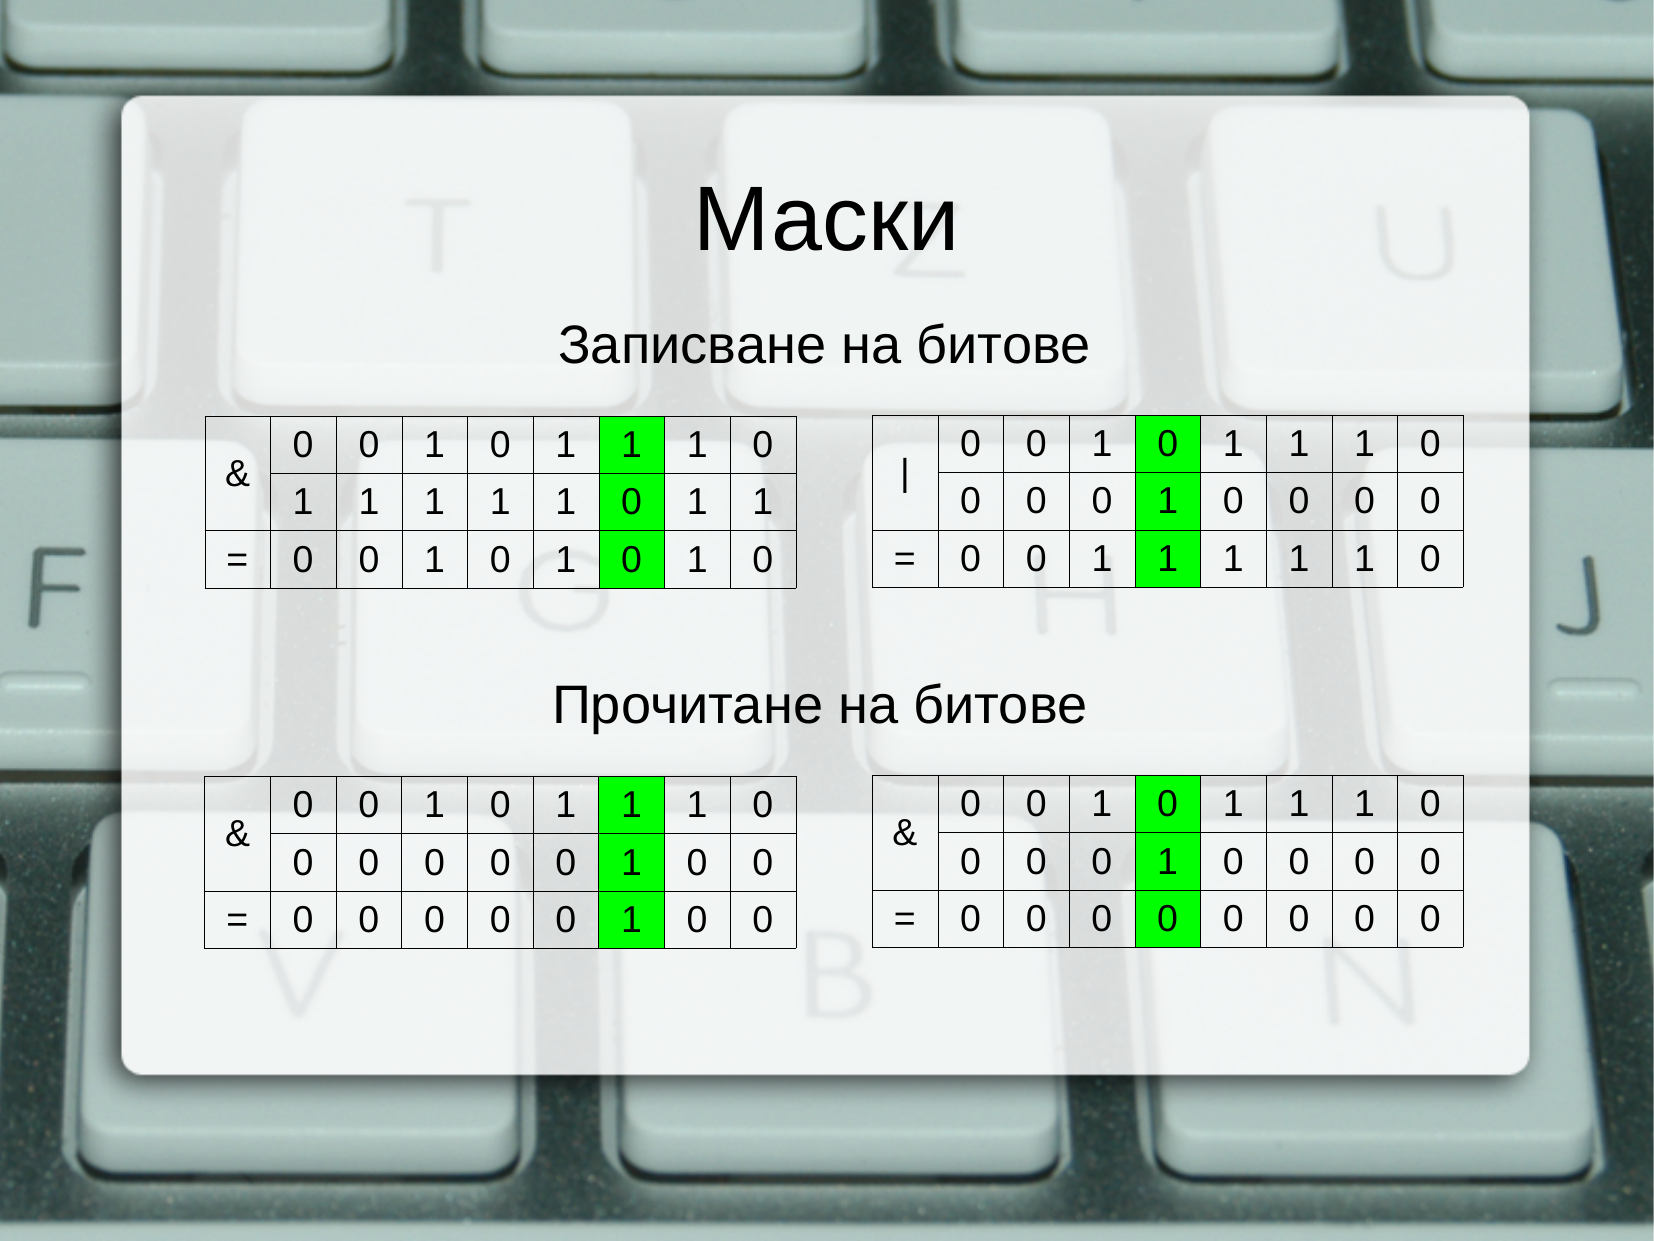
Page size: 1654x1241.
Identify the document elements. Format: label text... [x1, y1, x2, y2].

table_cell 0 [1267, 891, 1332, 947]
table_cell 0 [271, 892, 336, 948]
table_header 1 [1070, 776, 1135, 832]
table_cell 0 [600, 531, 664, 588]
table_header 0 [939, 776, 1003, 832]
table_header 1 [1267, 416, 1332, 472]
table_cell 0 [1004, 531, 1069, 587]
table_header 0 [1004, 416, 1069, 472]
table_cell 1 [599, 892, 664, 948]
table_header 1 [1201, 416, 1266, 472]
table_cell 0 [1070, 833, 1135, 890]
table_cell 1 [1136, 531, 1200, 587]
table_header & [205, 777, 270, 891]
table_header 0 [731, 777, 796, 833]
table_cell 0 [939, 891, 1003, 947]
table_cell 0 [337, 834, 401, 891]
table_cell 0 [1201, 891, 1266, 947]
table_header 0 [1398, 416, 1463, 472]
title Маски [141, 141, 1512, 296]
table_cell = [873, 531, 938, 587]
table_header 0 [468, 777, 533, 833]
table_header 1 [1333, 776, 1397, 832]
table_cell 0 [600, 474, 664, 530]
table_header 0 [271, 777, 336, 833]
table_cell 0 [665, 834, 730, 891]
table_header 0 [939, 416, 1003, 472]
table_cell 0 [1398, 833, 1463, 890]
table_header 1 [534, 417, 599, 473]
table_cell = [873, 891, 938, 947]
table_header 0 [1004, 776, 1069, 832]
table_header 1 [534, 777, 598, 833]
table_cell 0 [731, 834, 796, 891]
table_cell 0 [1333, 891, 1397, 947]
table_cell 1 [1201, 531, 1266, 587]
table_cell 0 [468, 531, 533, 588]
table_cell 0 [665, 892, 730, 948]
table_cell 0 [1070, 891, 1135, 947]
text_box Записване на битове [543, 307, 1111, 383]
table_header 1 [403, 417, 467, 473]
table_cell 0 [1201, 473, 1266, 530]
table_header 0 [468, 417, 533, 473]
table_cell 1 [731, 474, 796, 530]
table_cell 1 [403, 474, 467, 530]
picture [0, 0, 1654, 1241]
table_header 0 [1136, 776, 1200, 832]
table_cell 0 [1333, 833, 1397, 890]
table_cell 0 [1004, 833, 1069, 890]
table_header 0 [1136, 416, 1200, 472]
table_cell 1 [534, 531, 599, 588]
table_cell 0 [271, 834, 336, 891]
table_header 1 [599, 777, 664, 833]
table_cell 0 [1398, 891, 1463, 947]
table_cell 0 [402, 834, 467, 891]
table_header 1 [665, 417, 730, 473]
table_header 1 [1267, 776, 1332, 832]
table_cell 0 [1004, 473, 1069, 530]
table_cell 1 [665, 474, 730, 530]
table_header 0 [271, 417, 336, 473]
table_header & [206, 417, 270, 530]
table_cell 0 [337, 892, 401, 948]
table_cell 0 [1267, 473, 1332, 530]
table_cell 0 [1136, 891, 1200, 947]
table_cell 0 [1201, 833, 1266, 890]
table_header 1 [402, 777, 467, 833]
table_cell 0 [939, 473, 1003, 530]
text_box Прочитане на битове [537, 667, 1117, 743]
table_header 0 [1398, 776, 1463, 832]
table_cell 0 [337, 531, 402, 588]
table_header | [873, 416, 938, 530]
table_cell = [205, 892, 270, 948]
table_cell 0 [271, 531, 336, 588]
table_cell 1 [534, 474, 599, 530]
table_cell 1 [1136, 473, 1200, 530]
table_cell 0 [731, 531, 796, 588]
table_cell 0 [731, 892, 796, 948]
table_cell 1 [337, 474, 402, 530]
table_header 1 [665, 777, 730, 833]
table_cell 1 [468, 474, 533, 530]
table_cell = [206, 531, 270, 588]
table_cell 0 [1070, 473, 1135, 530]
table_header 1 [1070, 416, 1135, 472]
table_cell 0 [1004, 891, 1069, 947]
table_cell 1 [1136, 833, 1200, 890]
table_cell 0 [1333, 473, 1397, 530]
table_cell 0 [468, 892, 533, 948]
table_cell 1 [1333, 531, 1397, 587]
table_header 0 [731, 417, 796, 473]
table_cell 0 [1398, 473, 1463, 530]
table_cell 1 [665, 531, 730, 588]
table_header 1 [600, 417, 664, 473]
table_cell 1 [403, 531, 467, 588]
table_cell 1 [271, 474, 336, 530]
table_header 0 [337, 417, 402, 473]
table_cell 1 [1267, 531, 1332, 587]
table_cell 0 [534, 834, 598, 891]
table_cell 0 [534, 892, 598, 948]
table_header 1 [1201, 776, 1266, 832]
table_header & [873, 776, 938, 890]
table_cell 0 [468, 834, 533, 891]
table_cell 0 [402, 892, 467, 948]
table_cell 0 [939, 833, 1003, 890]
table_cell 0 [1398, 531, 1463, 587]
table_header 0 [337, 777, 401, 833]
table_cell 1 [1070, 531, 1135, 587]
table_cell 0 [1267, 833, 1332, 890]
table_cell 1 [599, 834, 664, 891]
table_header 1 [1333, 416, 1397, 472]
table_cell 0 [939, 531, 1003, 587]
